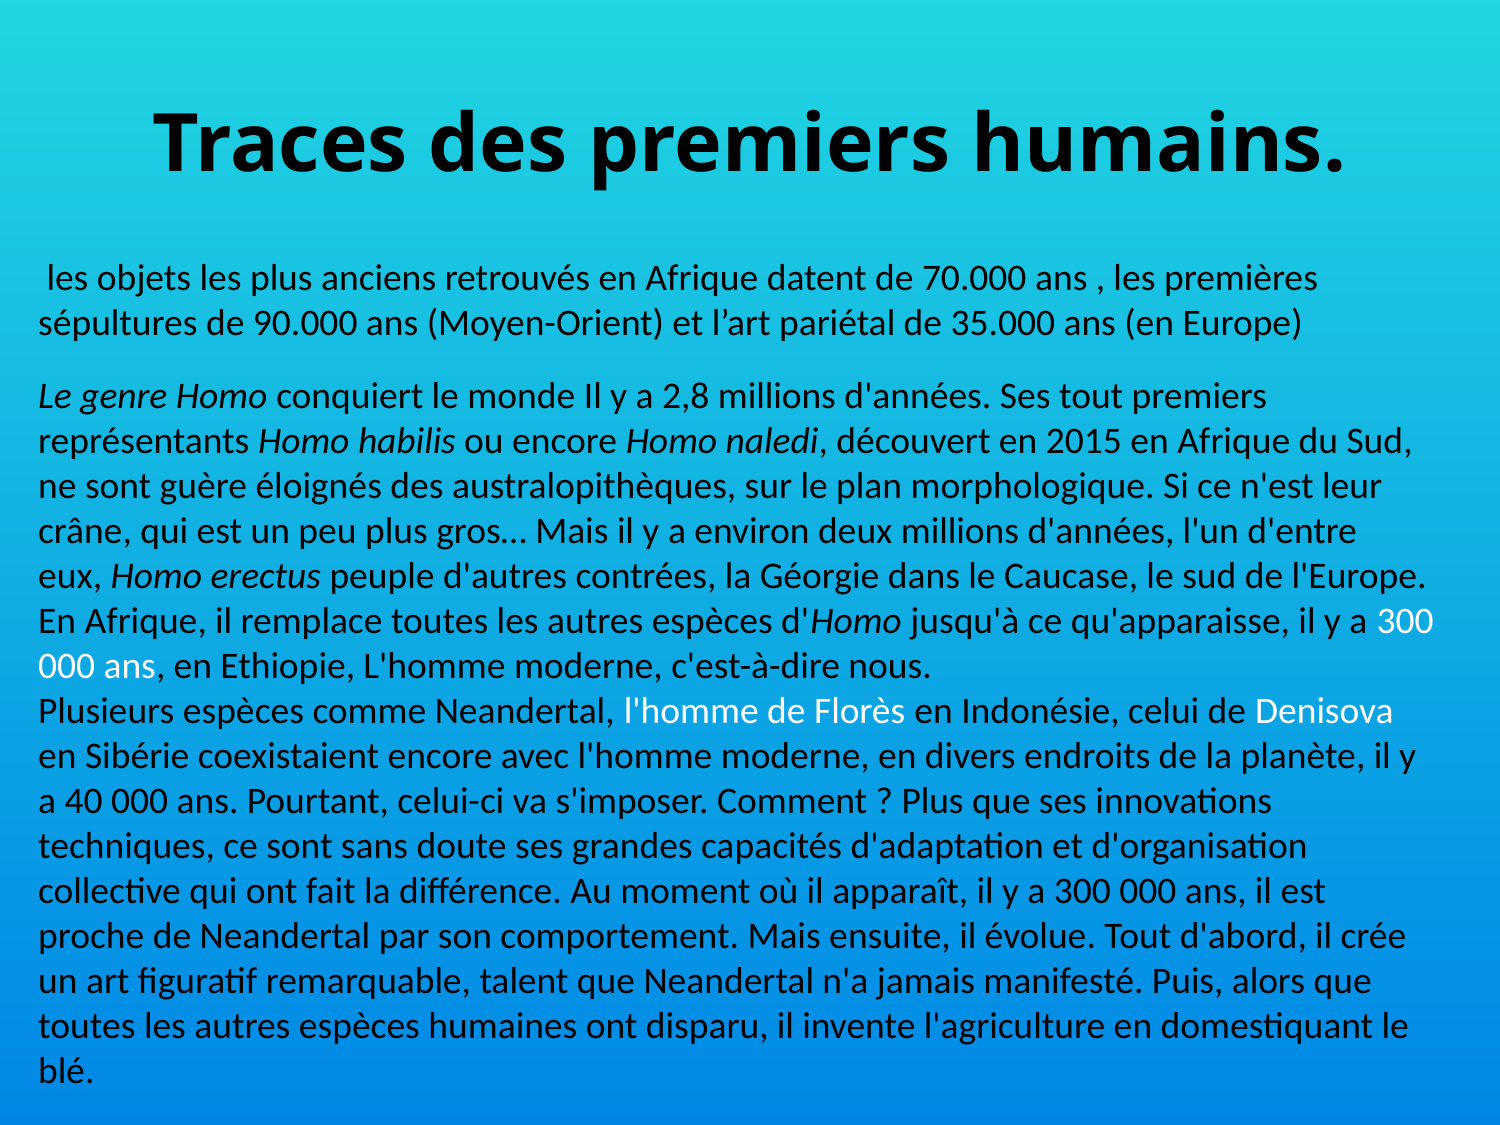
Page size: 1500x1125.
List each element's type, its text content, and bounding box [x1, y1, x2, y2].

text_box Le genre Homo conquiert le monde Il y a 2,8 millions d'années. Ses tout premiers représentants Homo habilis ou encore Homo naledi, découvert en 2015 en Afrique du Sud, ne sont guère éloignés des australopithèques, sur le plan morphologique. Si ce n'est leur crâne, qui est un peu plus gros… Mais il y a environ deux millions d'années, l'un d'entre eux, Homo erectus peuple d'autres contrées, la Géorgie dans le Caucase, le sud de l'Europe. En Afrique, il remplace toutes les autres espèces d'Homo jusqu'à ce qu'apparaisse, il y a 300 000 ans, en Ethiopie, L'homme moderne, c'est-à-dire nous. Plusieurs espèces comme Neandertal, l'homme de Florès en Indonésie, celui de Denisova en Sibérie coexistaient encore avec l'homme moderne, en divers endroits de la planète, il y a 40 000 ans. Pourtant, celui-ci va s'imposer. Comment ? Plus que ses innovations techniques, ce sont sans doute ses grandes capacités d'adaptation et d'organisation collective qui ont fait la différence. Au moment où il apparaît, il y a 300 000 ans, il est proche de Neandertal par son comportement. Mais ensuite, il évolue. Tout d'abord, il crée un art figuratif remarquable, talent que Neandertal n'a jamais manifesté. Puis, alors que toutes les autres espèces humaines ont disparu, il invente l'agriculture en domestiquant le blé. [23, 363, 1454, 1099]
title Traces des premiers humains. [75, 45, 1425, 233]
text_box les objets les plus anciens retrouvés en Afrique datent de 70.000 ans , les premières sépultures de 90.000 ans (Moyen-Orient) et l’art pariétal de 35.000 ans (en Europe) [23, 246, 1465, 351]
